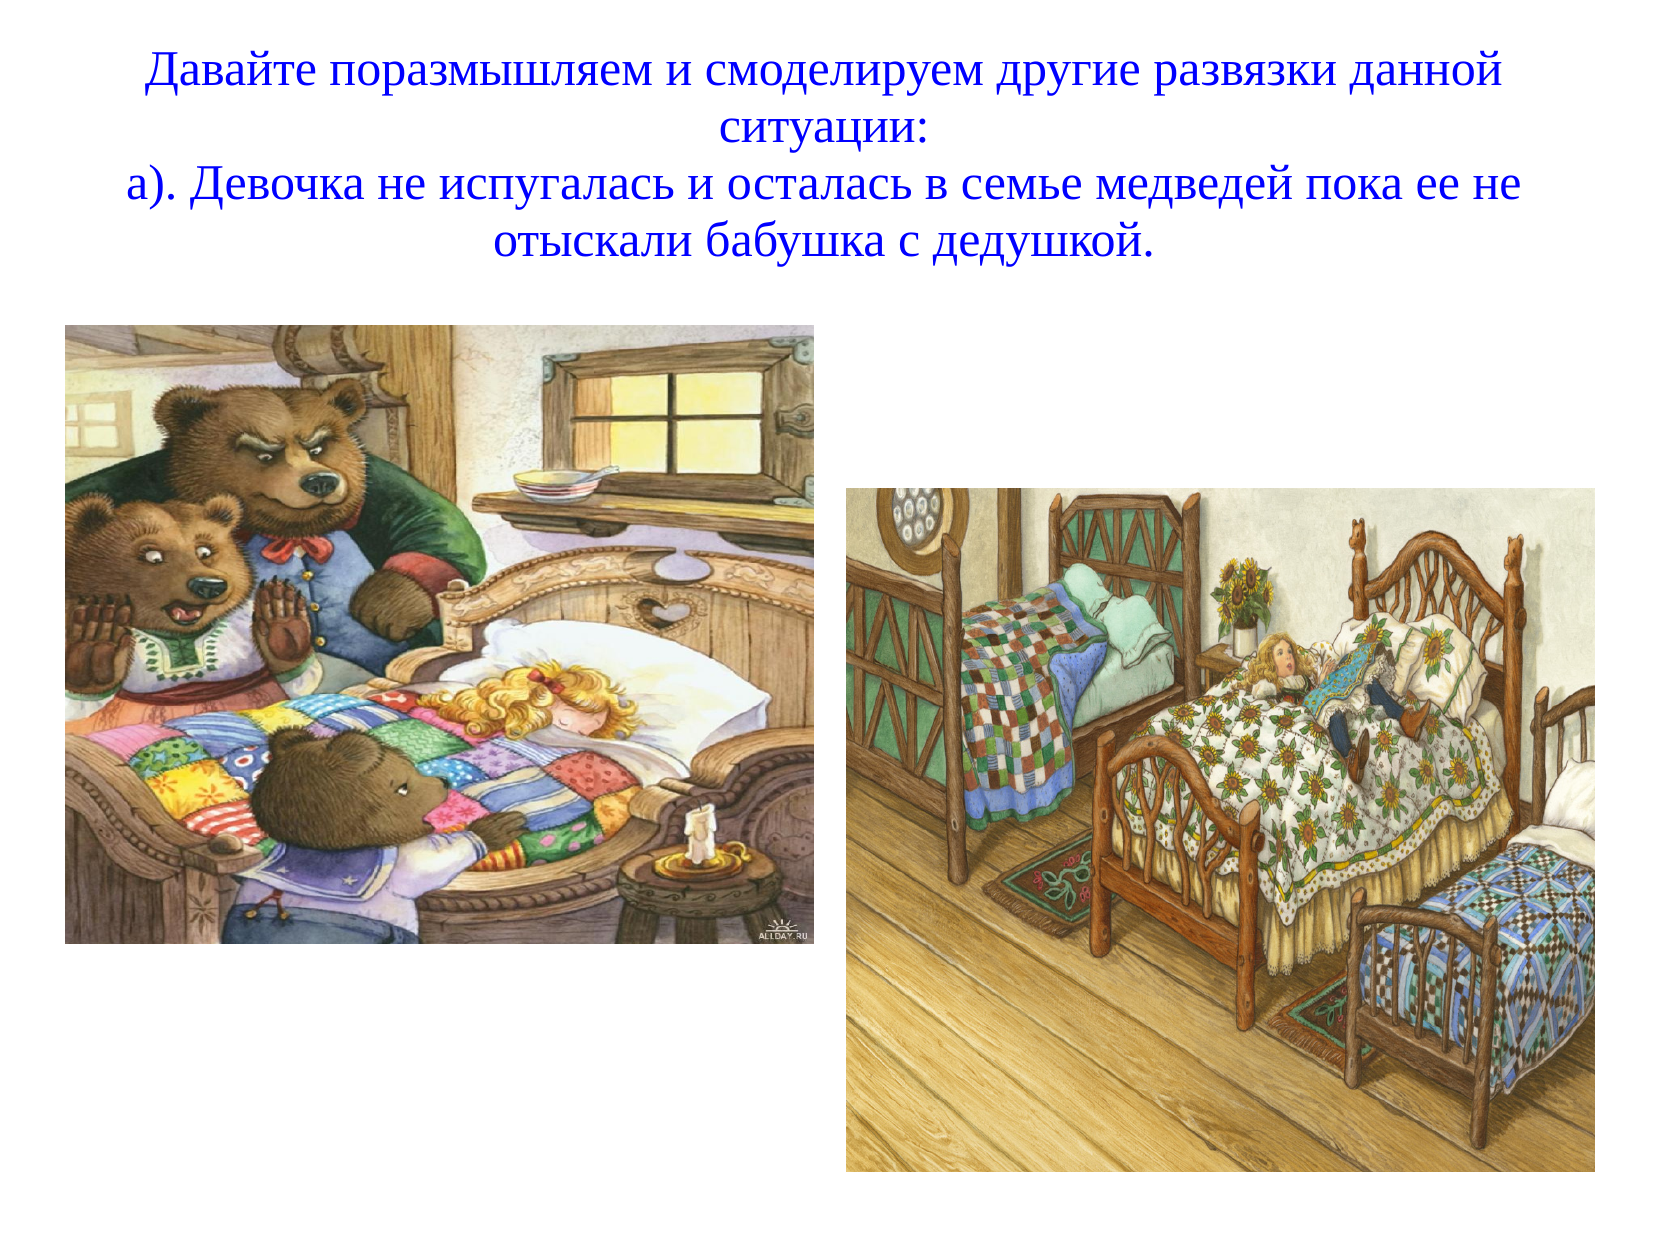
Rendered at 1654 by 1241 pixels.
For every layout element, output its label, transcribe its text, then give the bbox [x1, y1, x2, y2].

picture [846, 488, 1595, 1172]
picture [65, 325, 814, 944]
title Давайте поразмышляем и смоделируем другие развязки данной ситуации: а). Девочка не испугалась и осталась в семье медведей пока ее не отыскали бабушка с дедушкой. [82, 11, 1566, 294]
